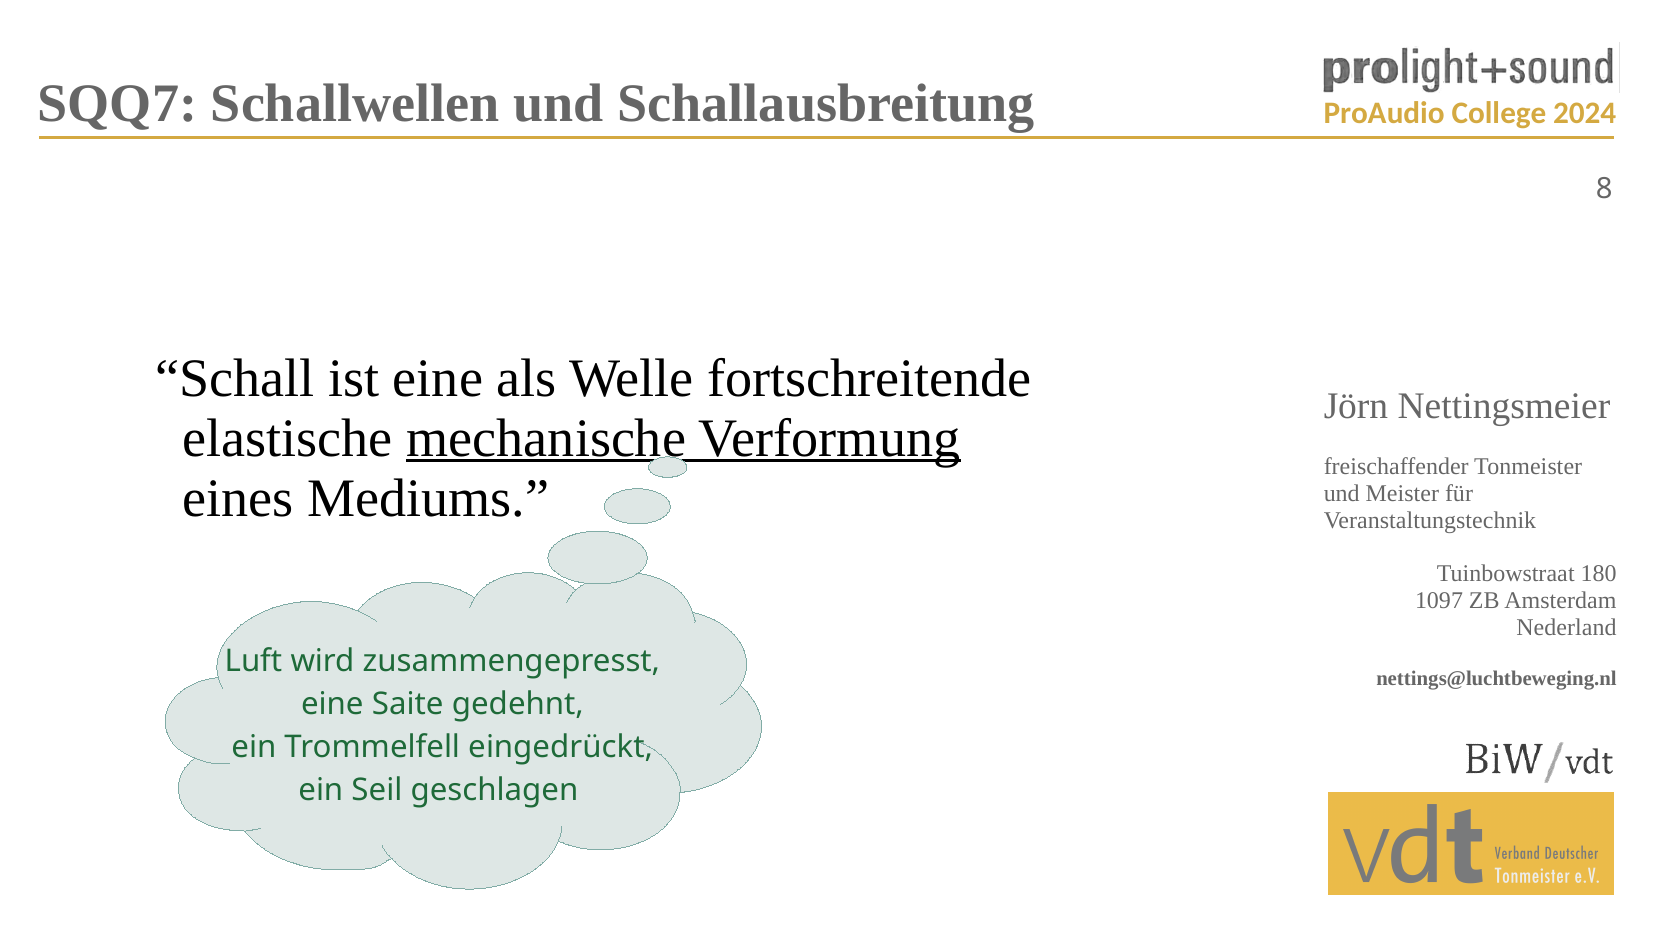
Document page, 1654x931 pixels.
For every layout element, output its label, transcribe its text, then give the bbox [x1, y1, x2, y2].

text_box Luft wird zusammengepresst, eine Saite gedehnt, ein Trommelfell eingedrückt, ein Seil geschlagen [604, 488, 671, 524]
list Die zweite Quelle kann auch eine Reflexion sein. [1462, 738, 1619, 784]
title SQQ7: Schallwellen und Schallausbreitung [37, 43, 1275, 164]
list “Schall ist eine als Welle fortschreitende elastische mechanische Verformung eines Mediums.” [37, 187, 1313, 913]
picture [1318, 42, 1620, 93]
text_box Luft wird zusammengepresst, eine Saite gedehnt, ein Trommelfell eingedrückt, ein Seil geschlagen [165, 531, 762, 890]
